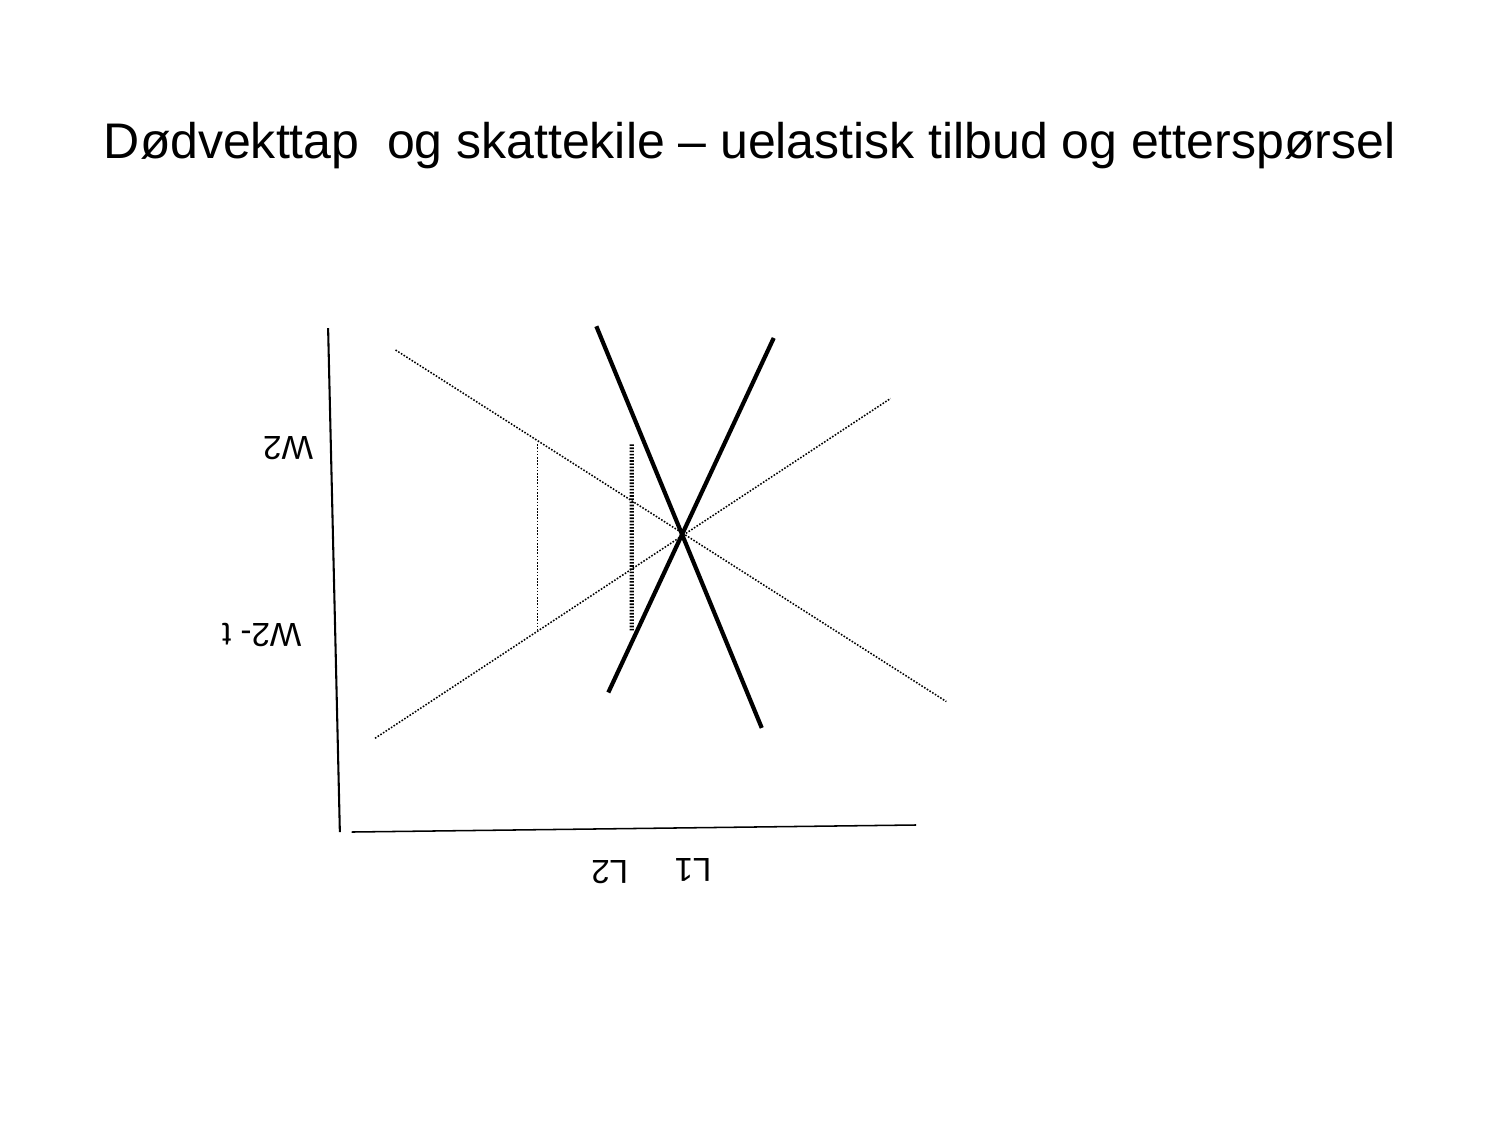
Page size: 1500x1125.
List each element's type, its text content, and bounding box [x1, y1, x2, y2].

text_box L1 [656, 843, 727, 900]
text_box W2 [210, 421, 329, 478]
text_box W2- t [199, 609, 317, 665]
text_box L2 [572, 846, 644, 902]
title Dødvekttap og skattekile – uelastisk tilbud og etterspørsel [75, 45, 1426, 233]
